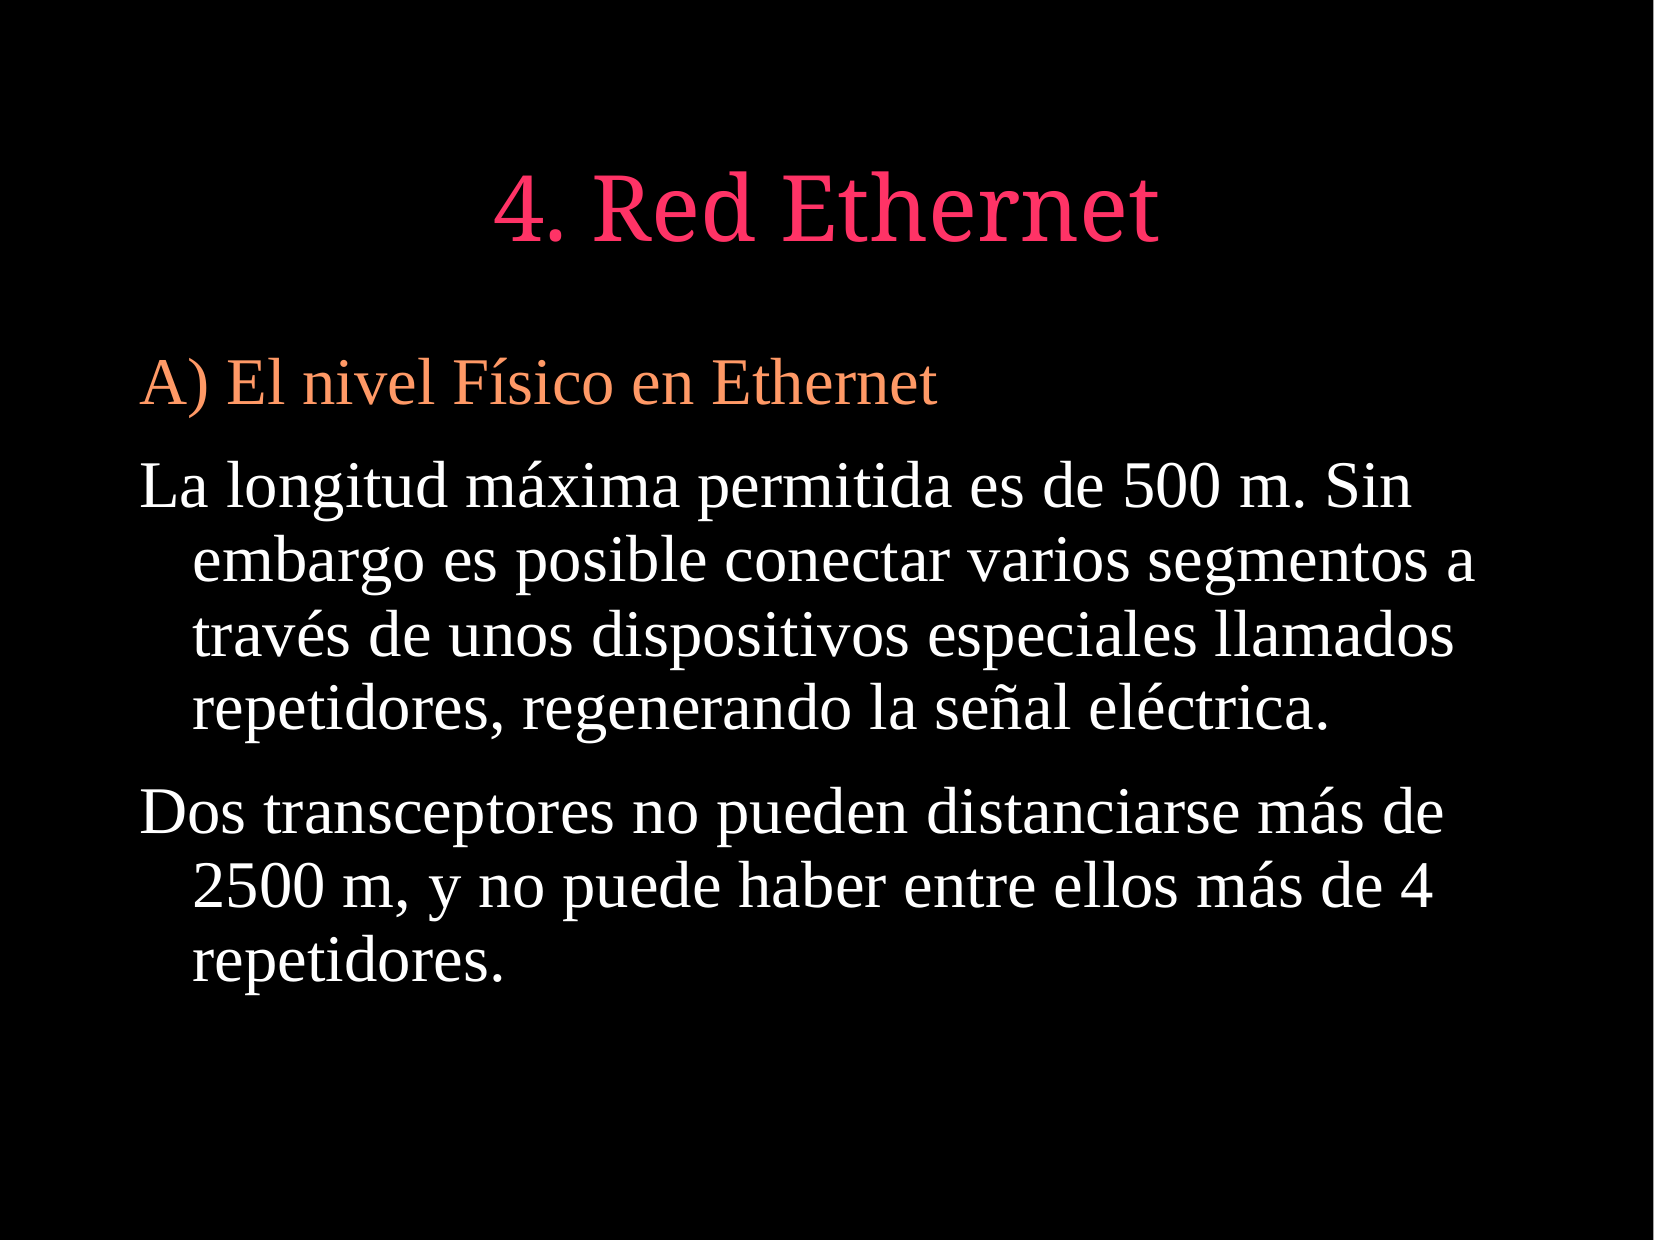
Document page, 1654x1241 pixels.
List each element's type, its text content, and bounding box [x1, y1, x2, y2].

title 4. Red Ethernet [121, 102, 1534, 311]
list A) El nivel Físico en Ethernet La longitud máxima permitida es de 500 m. Sin embargo es posible conectar varios segmentos a través de unos dispositivos especiales llamados repetidores, regenerando la señal eléctrica. Dos transceptores no pueden distanciarse más de 2500 m, y no puede haber entre ellos más de 4 repetidores. [121, 344, 1534, 1127]
